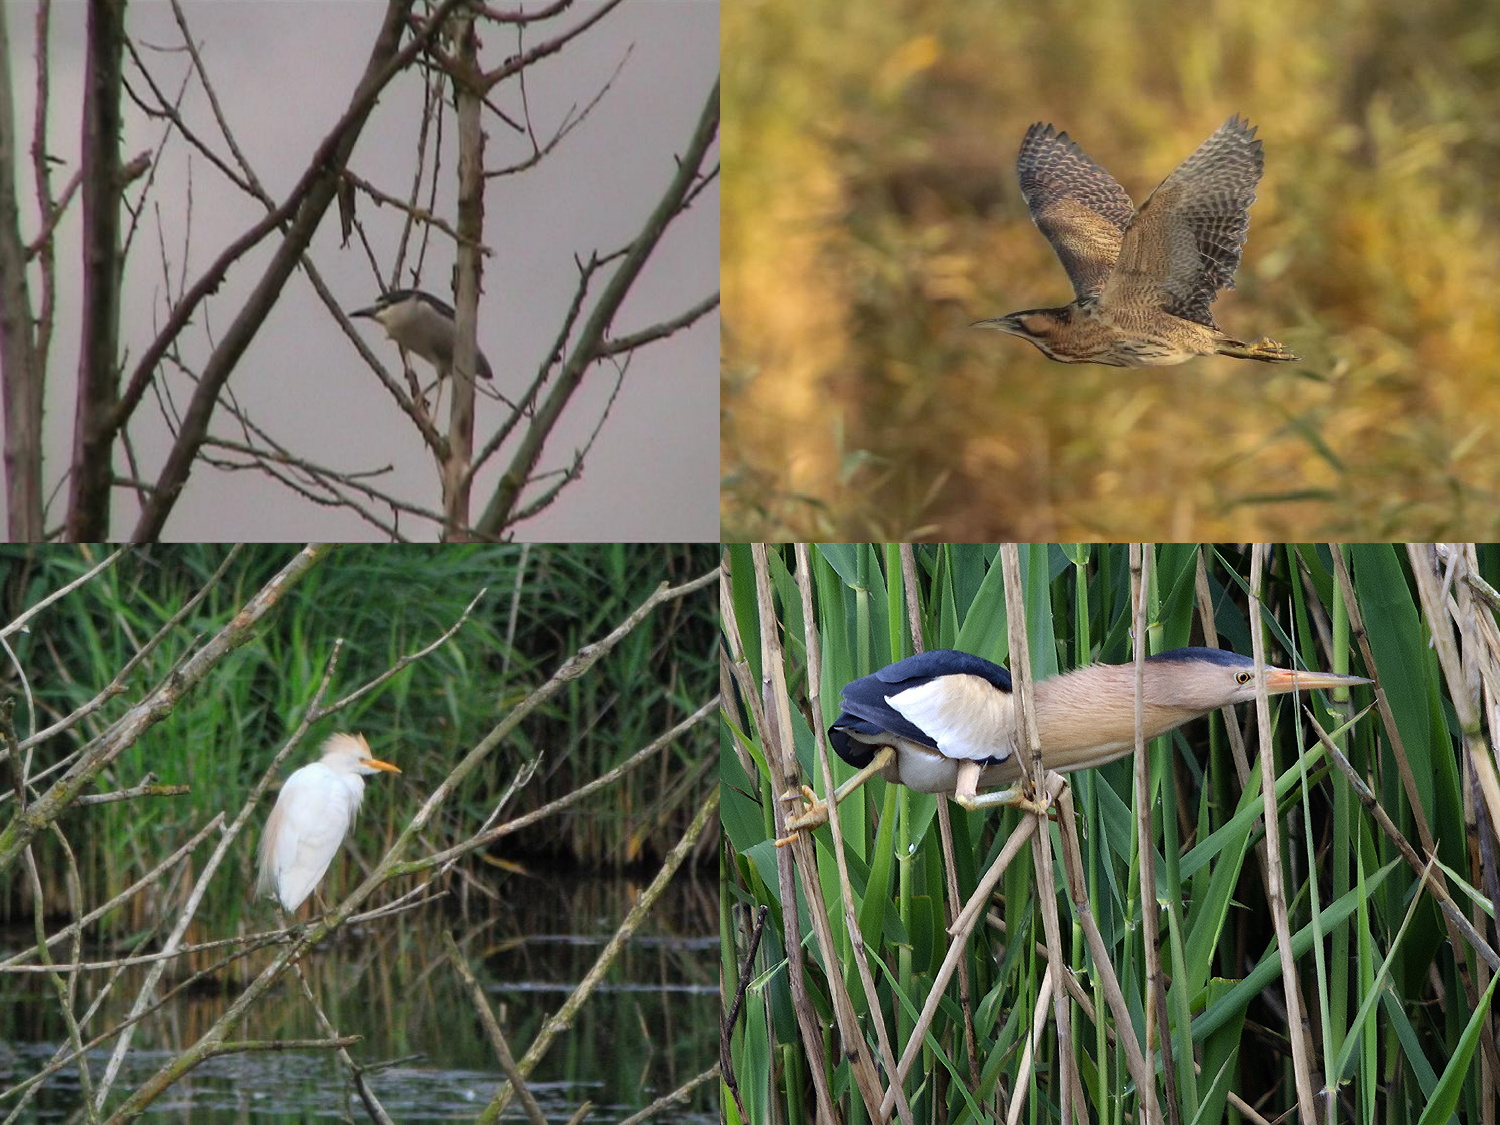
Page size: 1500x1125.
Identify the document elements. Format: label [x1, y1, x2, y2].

title [265, 137, 720, 233]
list [265, 334, 720, 543]
picture [0, 0, 1500, 1125]
